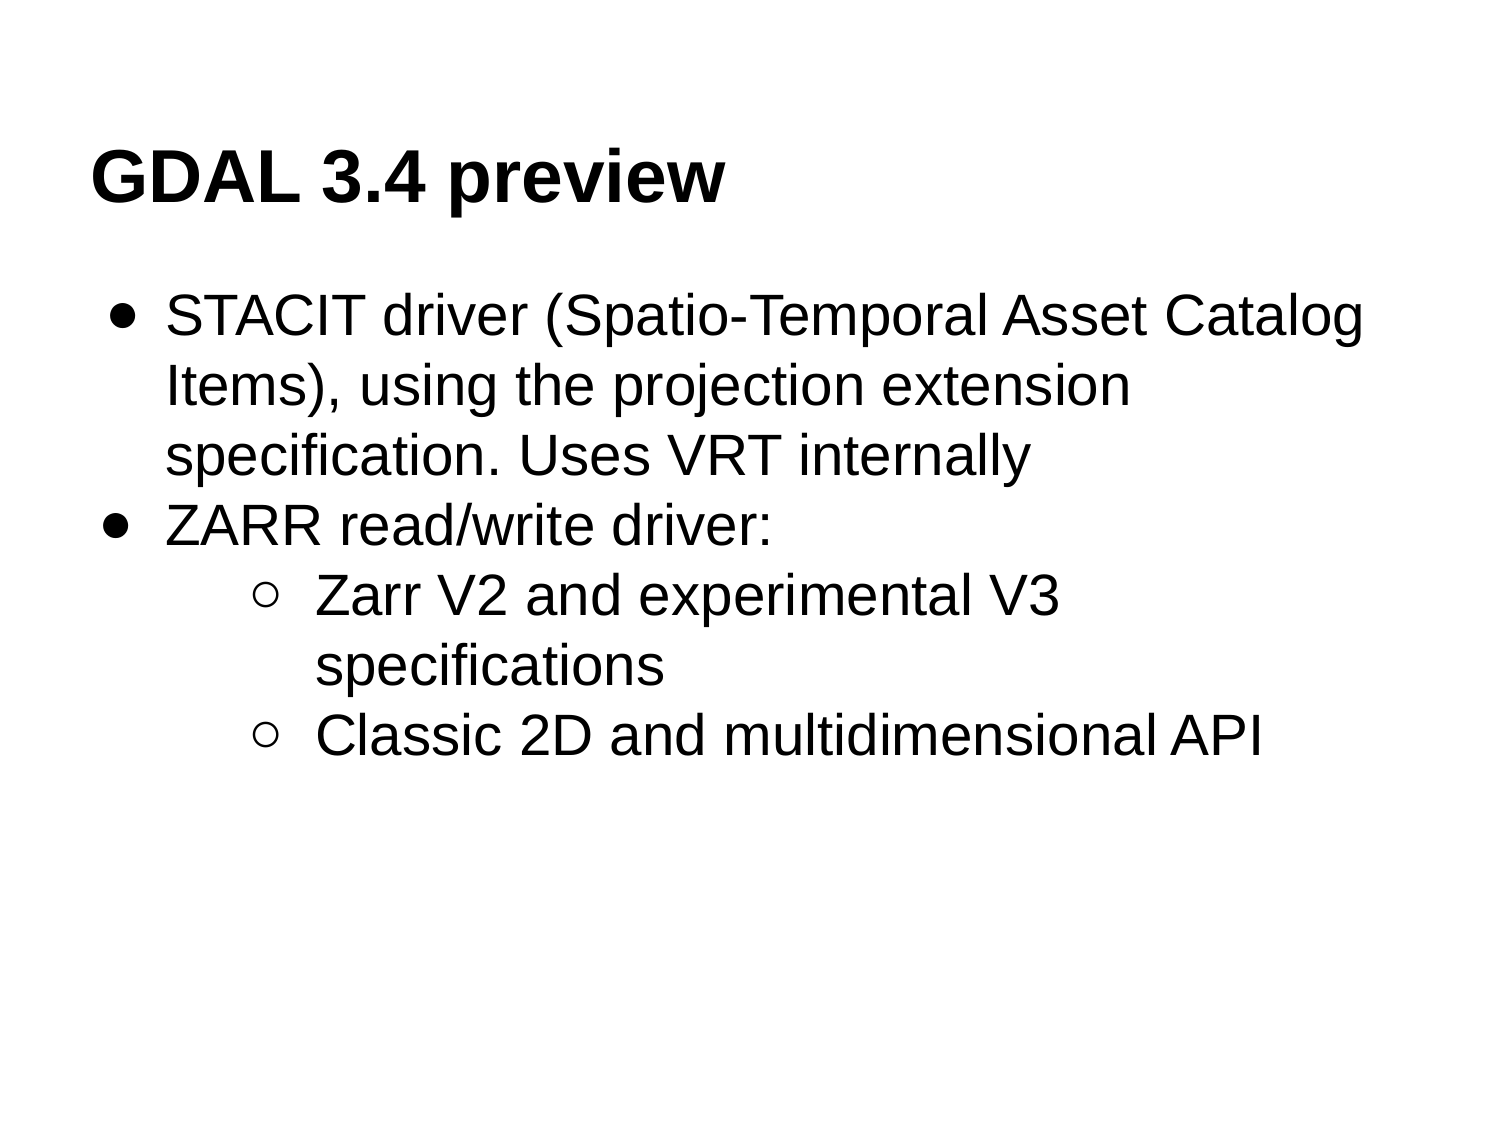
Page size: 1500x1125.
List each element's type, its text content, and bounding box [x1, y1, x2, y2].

list STACIT driver (Spatio-Temporal Asset Catalog Items), using the projection extension specification. Uses VRT internally ZARR read/write driver: Zarr V2 and experimental V3 specifications Classic 2D and multidimensional API [75, 262, 1425, 1078]
title GDAL 3.4 preview [75, 45, 1425, 233]
